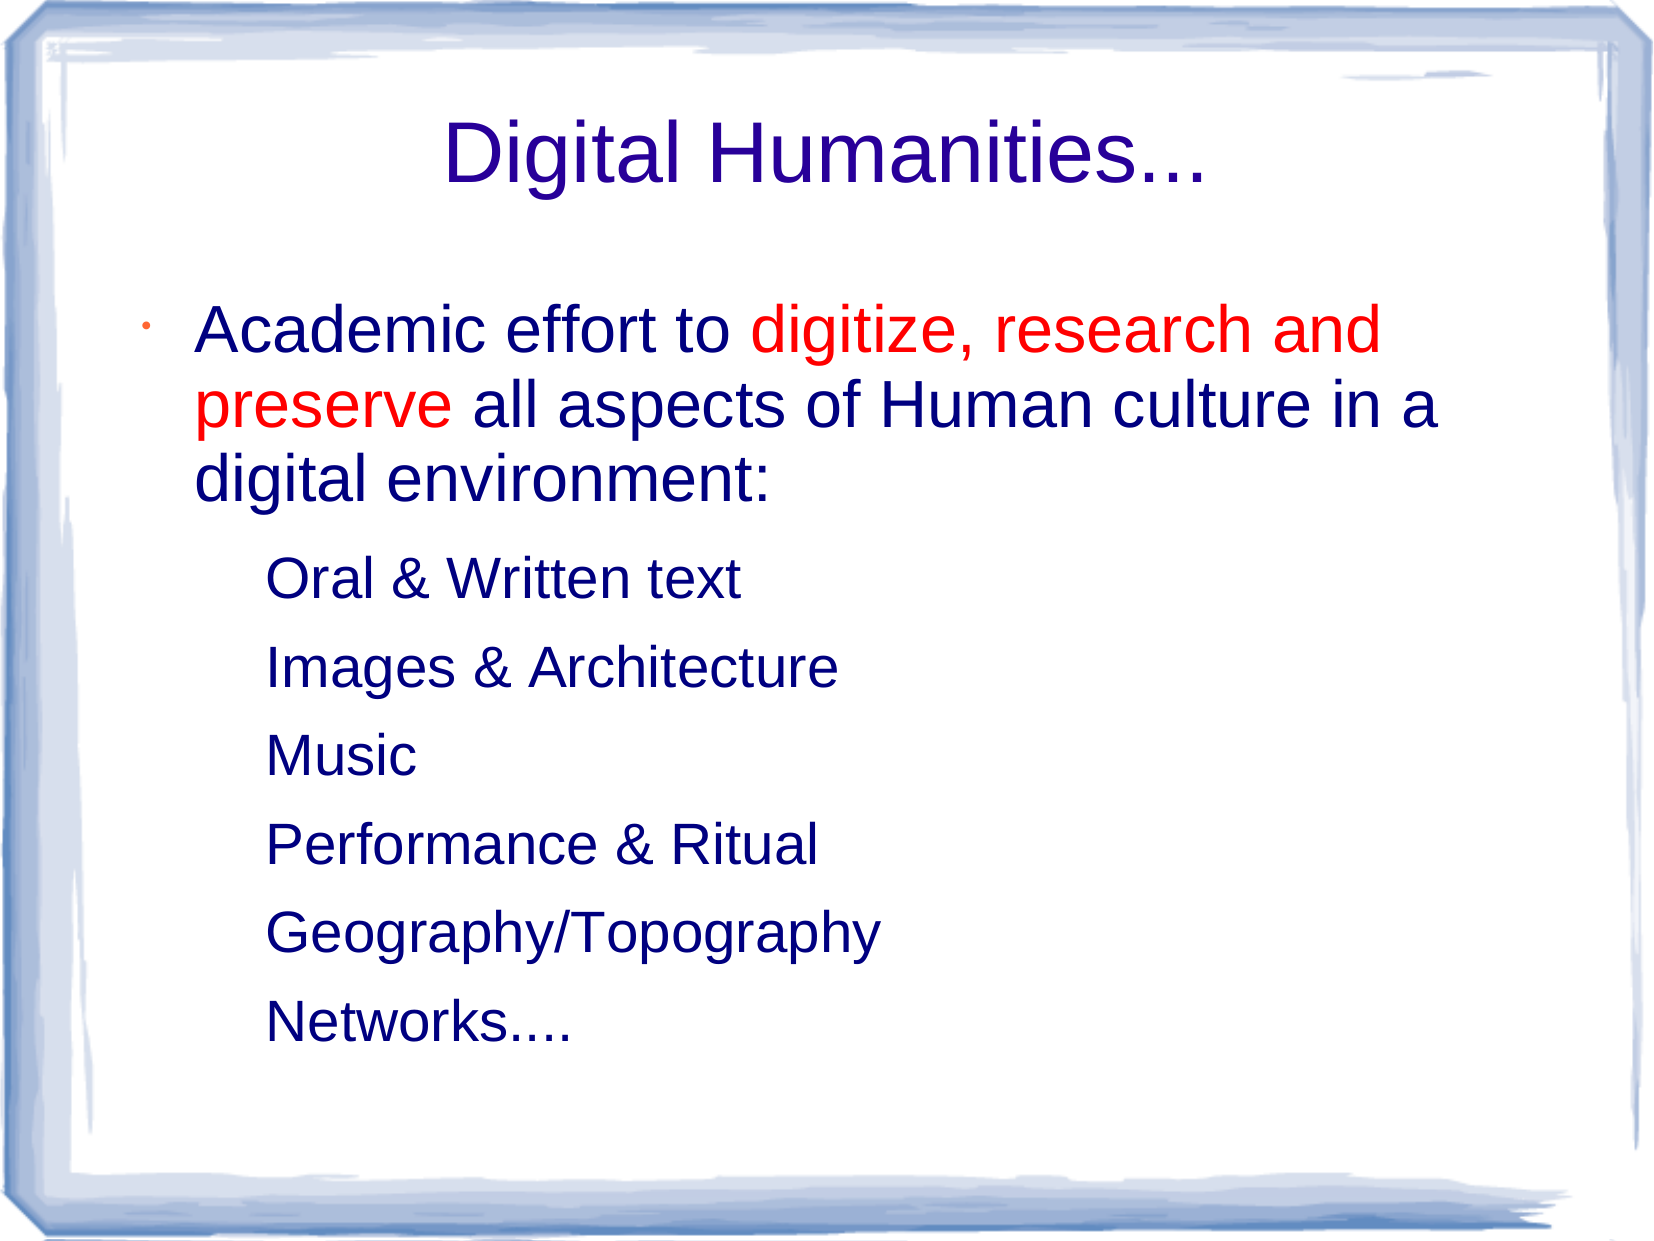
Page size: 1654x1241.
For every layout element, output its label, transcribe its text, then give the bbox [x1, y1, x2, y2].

title Digital Humanities... [82, 49, 1571, 257]
picture [0, 0, 1654, 1241]
list Academic effort to digitize, research and preserve all aspects of Human culture in a digital environment: Oral & Written text Images & Architecture Music Performance & Ritual Geography/Topography Networks.... [123, 291, 1536, 1092]
